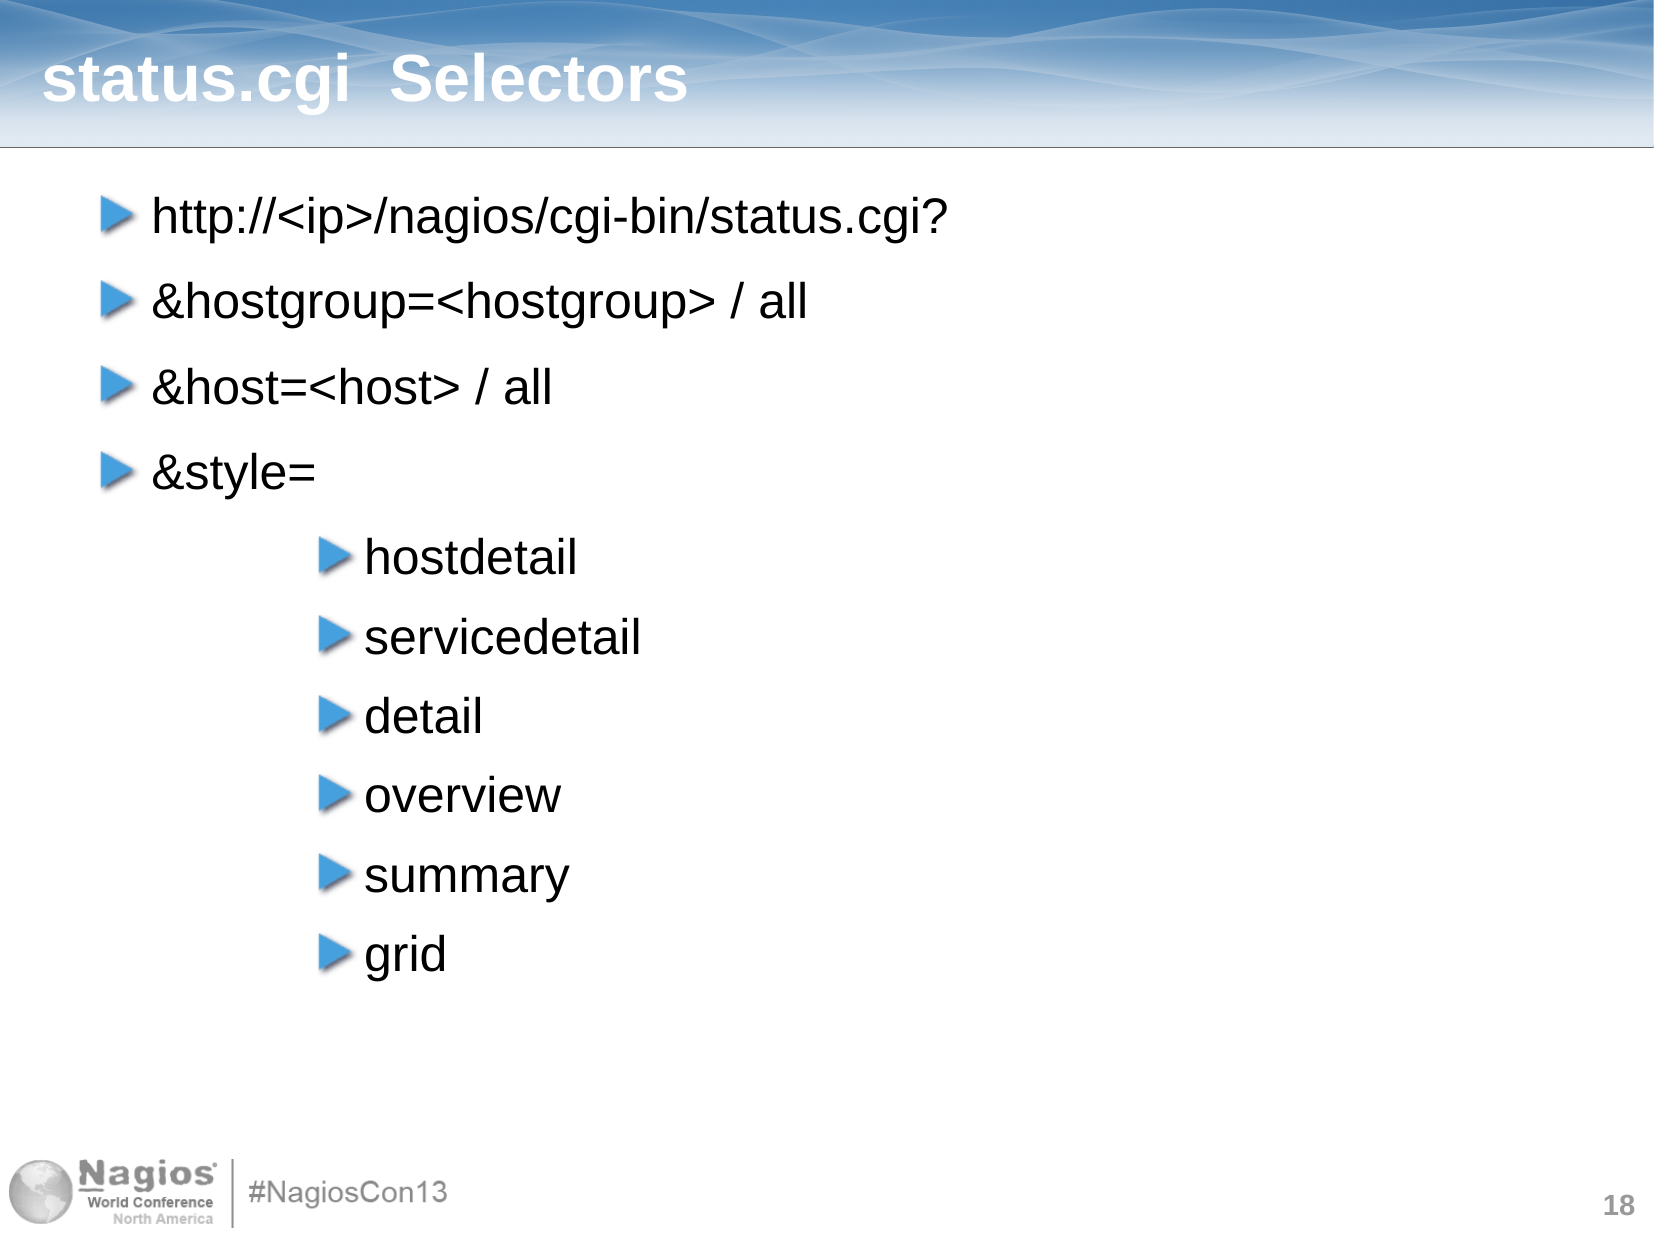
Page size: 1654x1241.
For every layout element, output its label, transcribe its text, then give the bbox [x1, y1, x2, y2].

list http://<ip>/nagios/cgi-bin/status.cgi? &hostgroup=<hostgroup> / all &host=<host> / all &style= hostdetail servicedetail detail overview summary grid [80, 188, 1569, 1062]
picture [9, 1159, 453, 1228]
title status.cgi Selectors [41, 29, 1248, 127]
picture [0, 0, 1654, 147]
